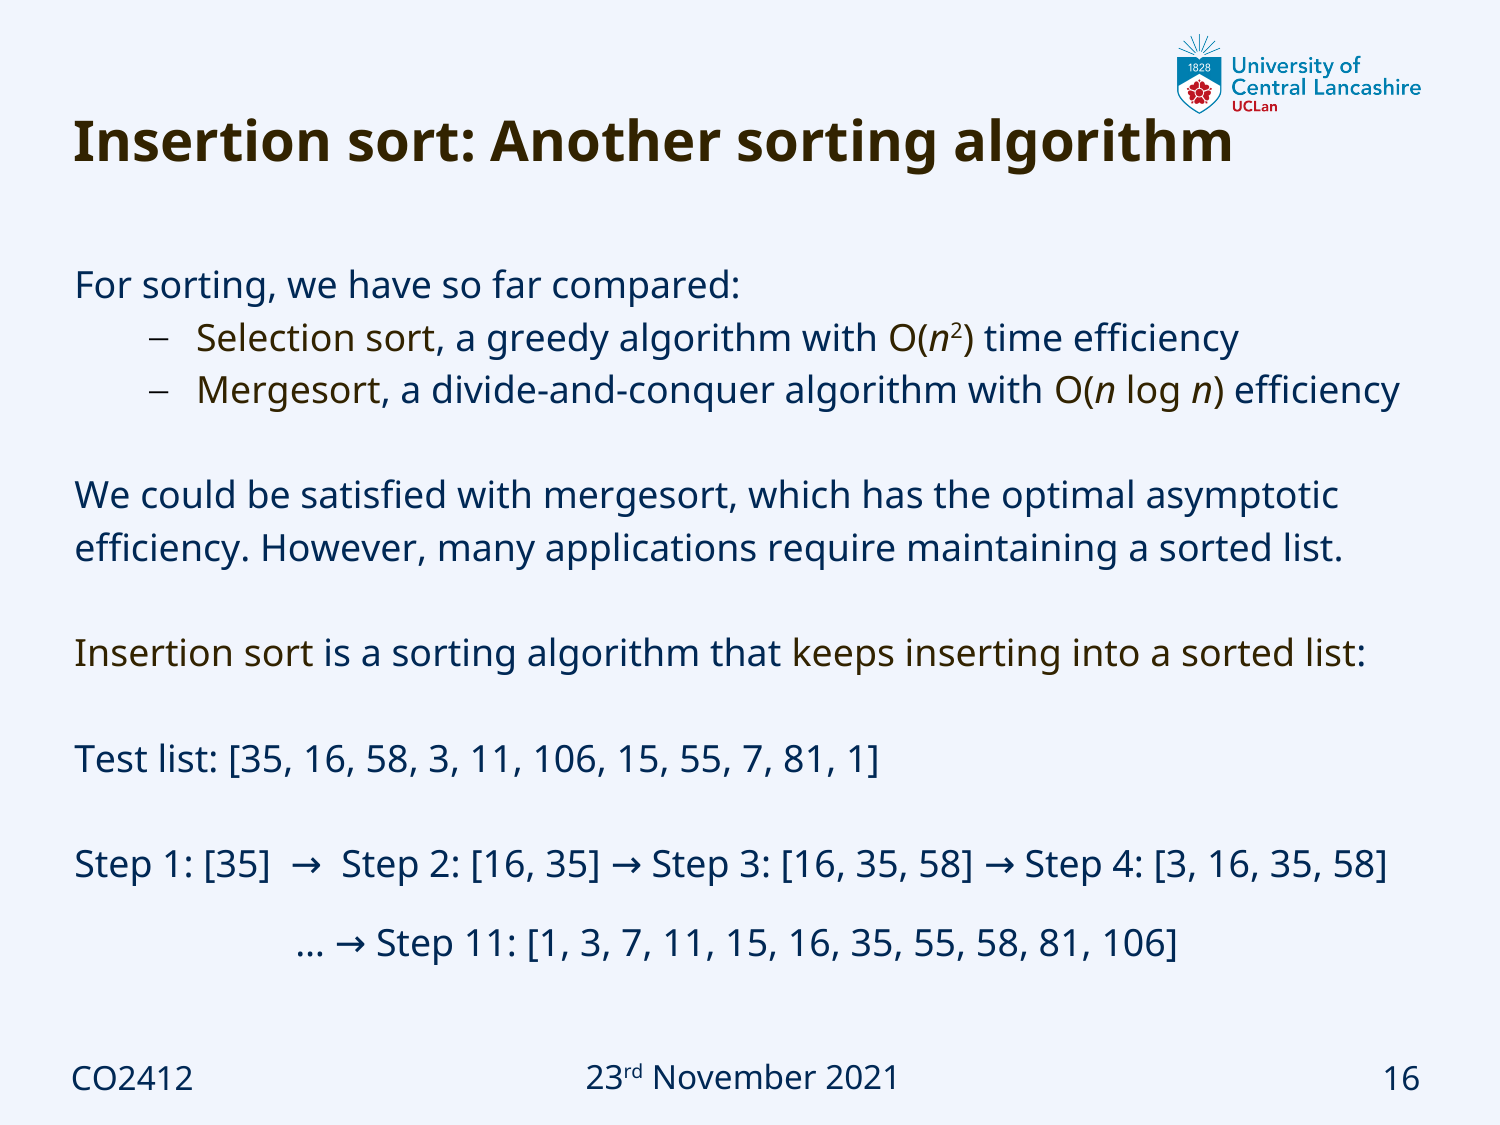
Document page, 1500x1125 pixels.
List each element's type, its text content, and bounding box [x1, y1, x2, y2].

title Insertion sort: Another sorting algorithm [58, 54, 1500, 224]
picture [1177, 34, 1421, 54]
text_box For sorting, we have so far compared: Selection sort, a greedy algorithm with O(n2) time efficiency Mergesort, a divide-and-conquer algorithm with O(n log n) efficiency We could be satisfied with mergesort, which has the optimal asymptotic efficiency. However, many applications require maintaining a sorted list. Insertion sort is a sorting algorithm that keeps inserting into a sorted list: Test list: [35, 16, 58, 3, 11, 106, 15, 55, 7, 81, 1] Step 1: [35] → Step 2: [16, 35] → Step 3: [16, 35, 58] → Step 4: [3, 16, 35, 58] … → Step 11: [1, 3, 7, 11, 15, 16, 35, 55, 58, 81, 106] [59, 245, 1435, 972]
